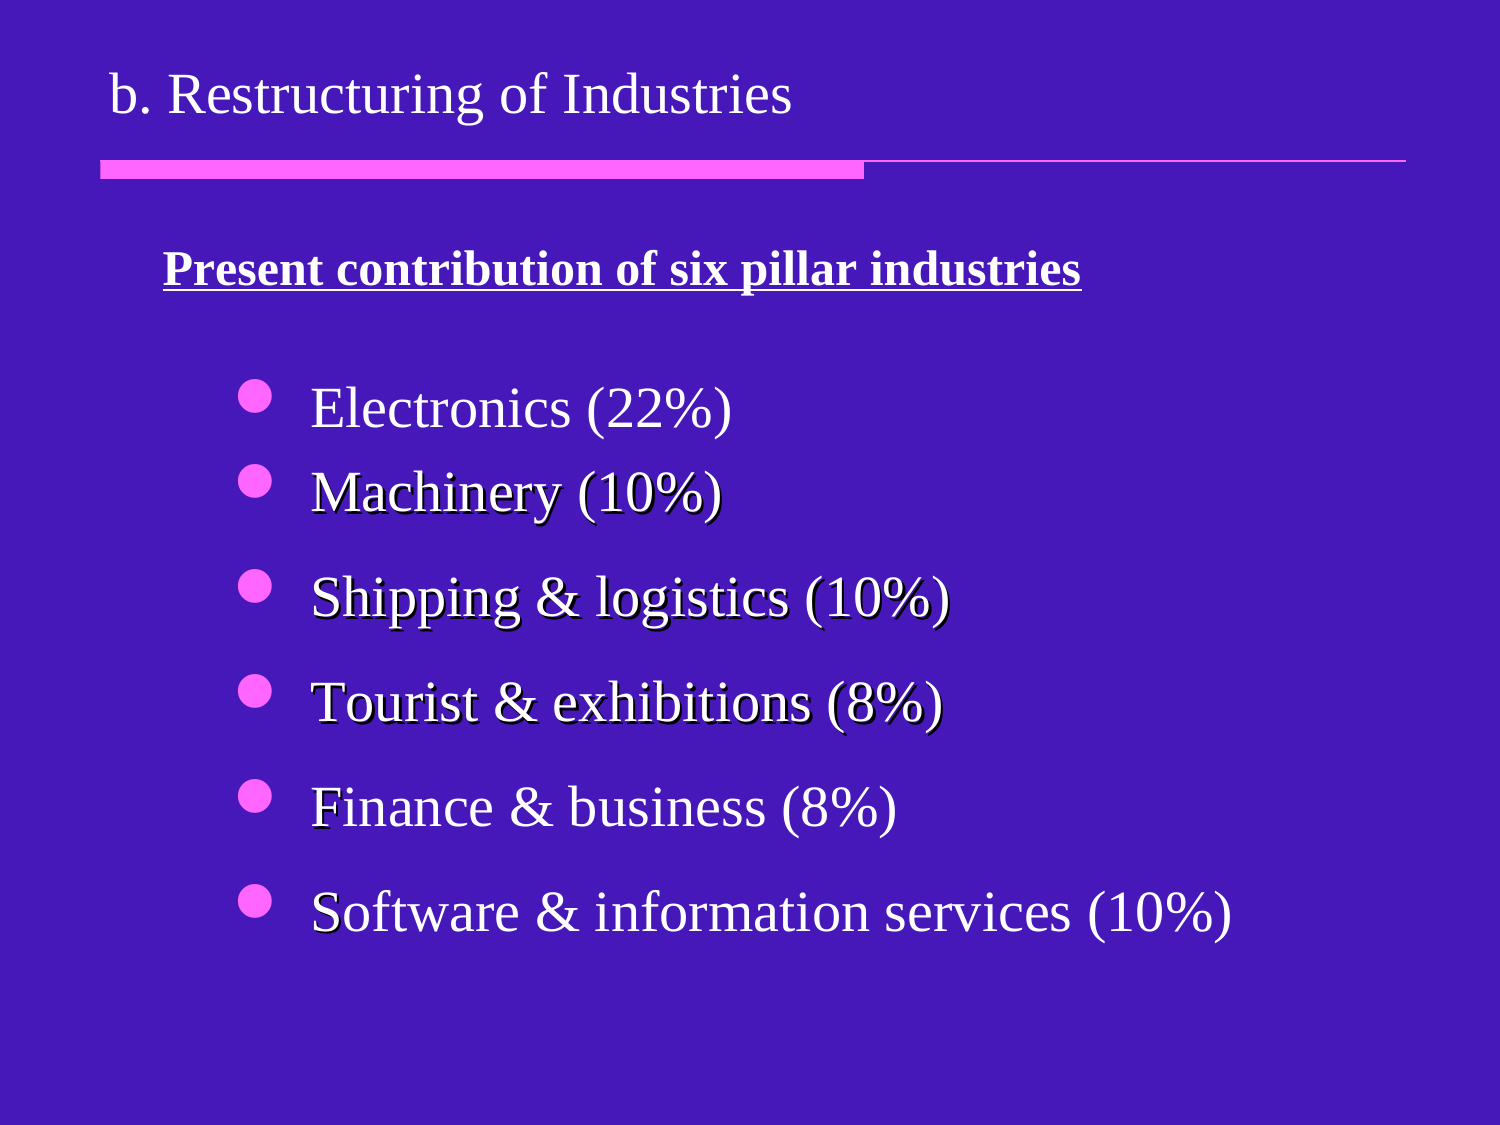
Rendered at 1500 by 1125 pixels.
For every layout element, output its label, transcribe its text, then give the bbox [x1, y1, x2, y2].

text_box Present contribution of six pillar industries [147, 219, 1117, 304]
text_box Electronics (22%) Machinery (10%) Shipping & logistics (10%) Tourist & exhibitions (8%) Finance & business (8%) Software & information services (10%) [218, 326, 1258, 977]
title b. Restructuring of Industries [94, 49, 1407, 138]
